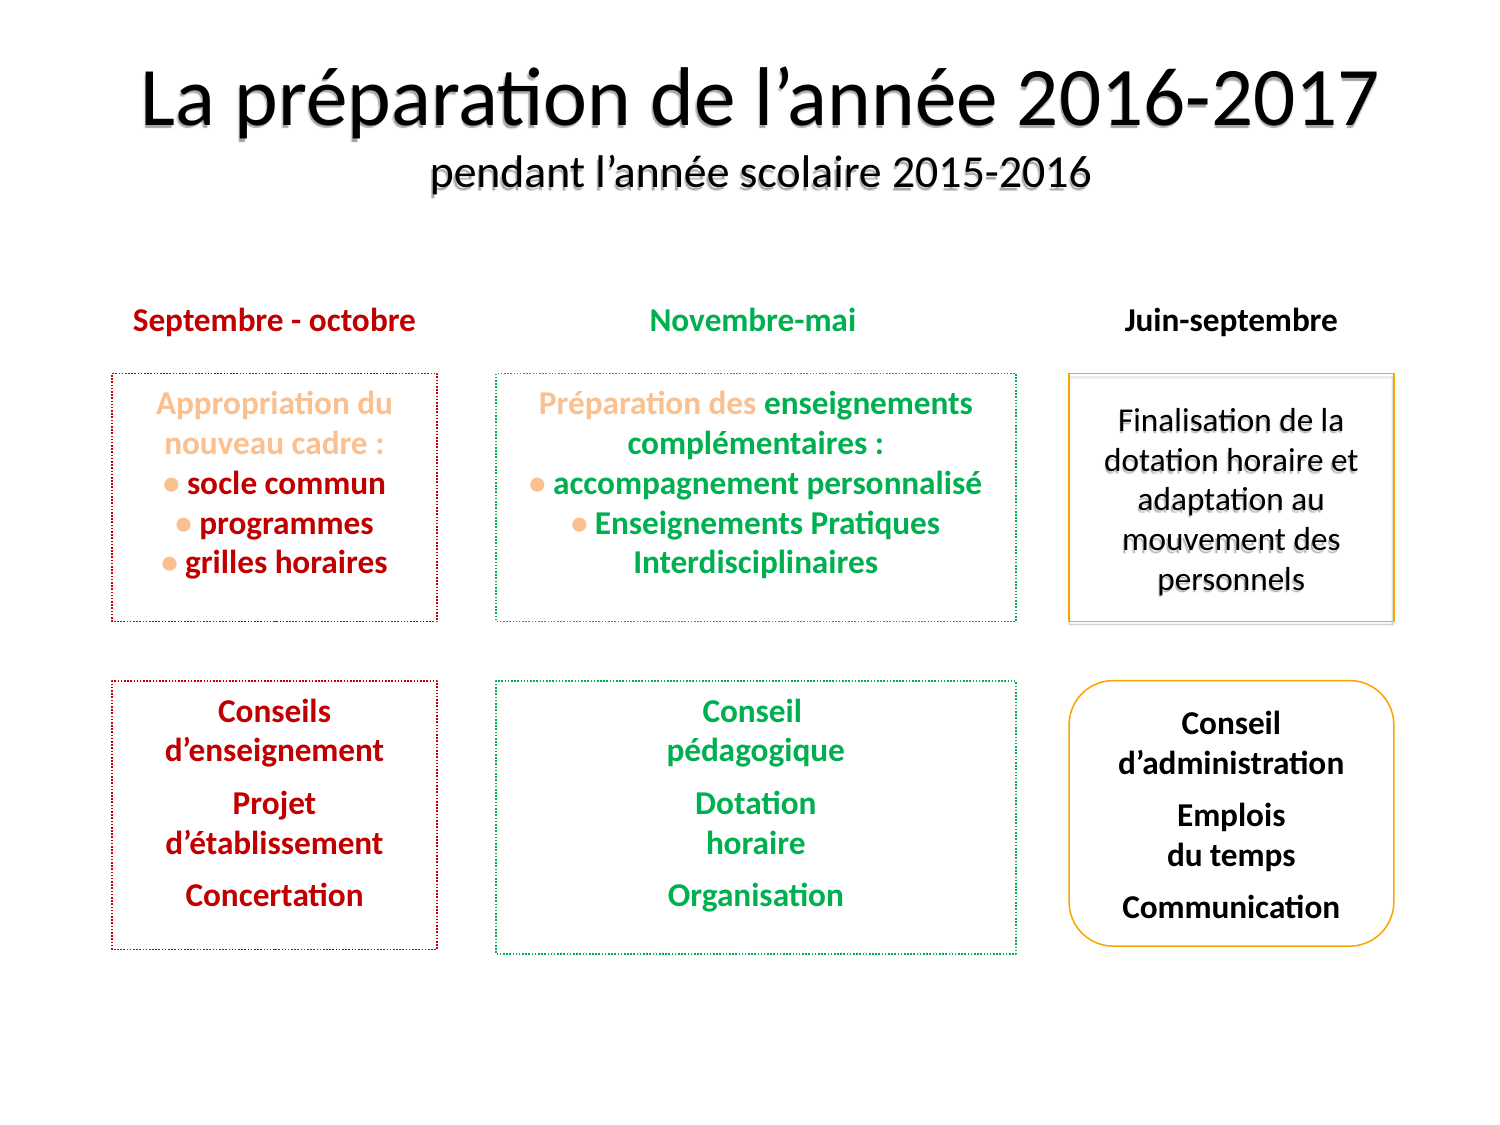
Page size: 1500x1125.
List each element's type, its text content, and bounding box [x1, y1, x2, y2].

text_box Conseil pédagogique Dotation horaire Organisation [496, 681, 1016, 955]
text_box Conseils d’enseignement Projet d’établissement Concertation [112, 681, 438, 950]
text_box Septembre - octobre [112, 290, 438, 347]
title La préparation de l’année 2016-2017 pendant l’année scolaire 2015-2016 [86, 19, 1436, 221]
text_box Juin-septembre [1069, 290, 1394, 347]
text_box Novembre-mai [590, 290, 916, 347]
list Finalisation de la dotation horaire et adaptation au mouvement des personnels [1069, 373, 1394, 622]
text_box Conseil d’administration Emplois du temps Communication [1069, 680, 1394, 947]
text_box Appropriation du nouveau cadre : • socle commun • programmes • grilles horaires [112, 373, 438, 622]
text_box Préparation des enseignements complémentaires : • accompagnement personnalisé • Enseignements Pratiques Interdisciplinaires [496, 373, 1016, 622]
